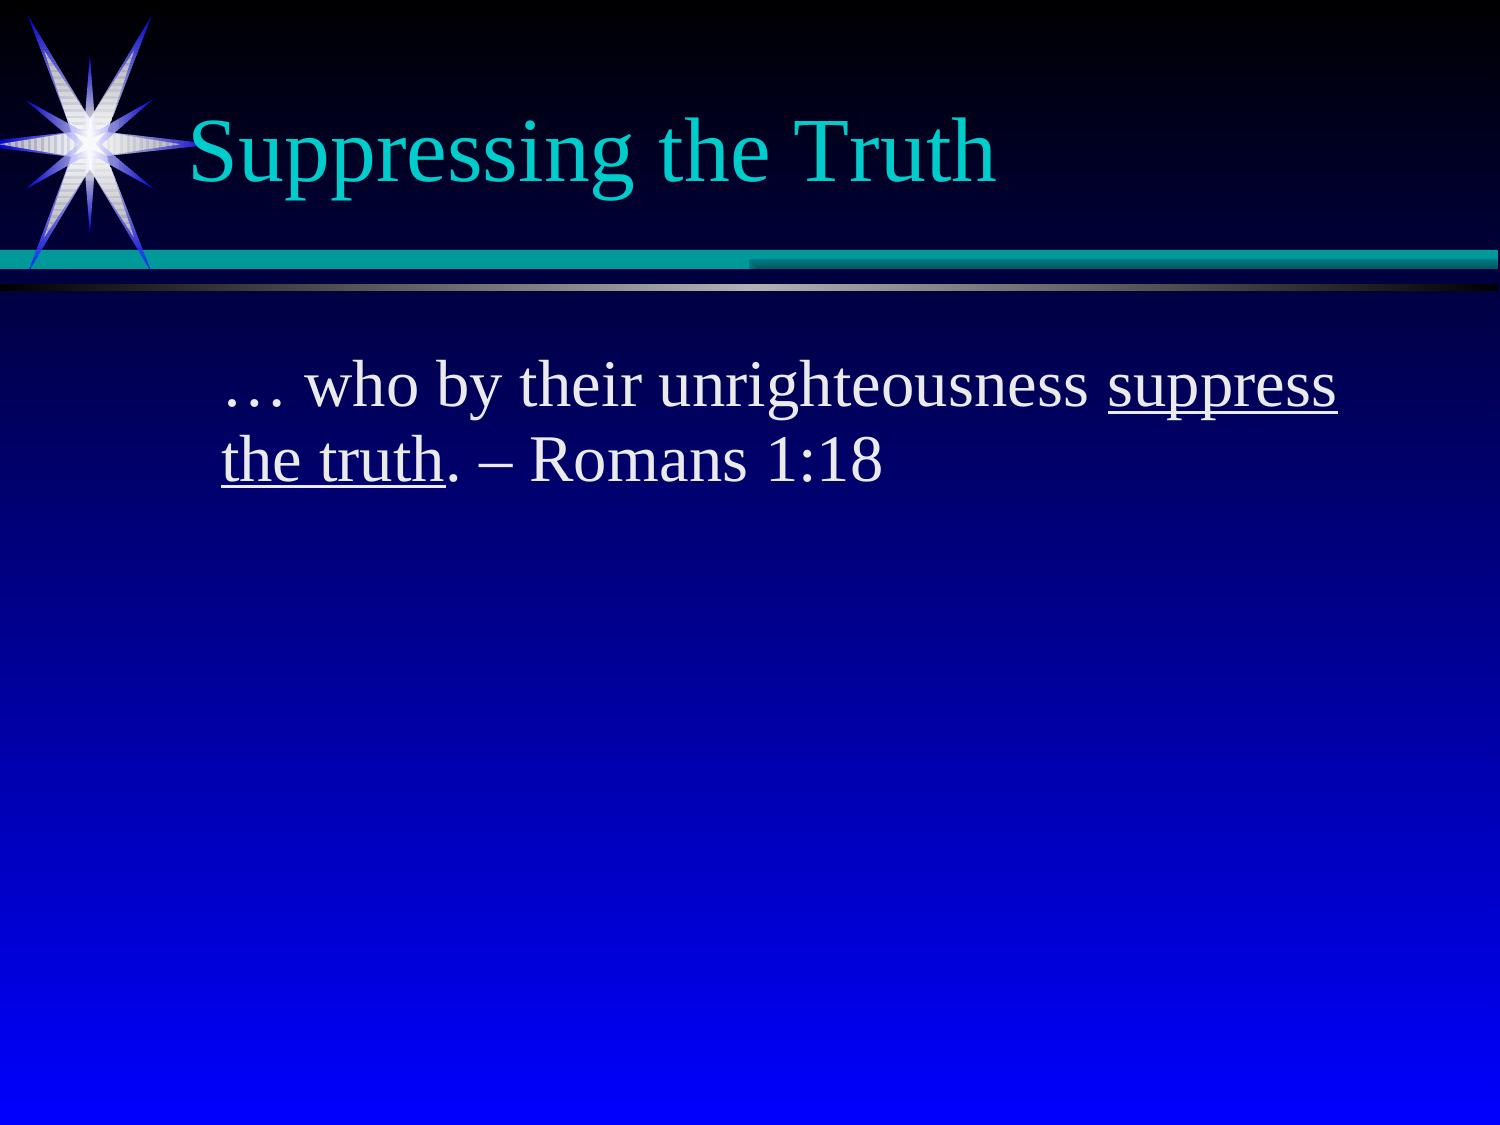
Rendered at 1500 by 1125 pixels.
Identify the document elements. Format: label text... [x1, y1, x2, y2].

text_box æ [135, 246, 144, 251]
title Suppressing the Truth [187, 56, 1463, 244]
text_box æ [35, 37, 44, 42]
text_box æ [135, 37, 144, 42]
text_box … who by their unrighteousness suppress the truth. – Romans 1:18 [206, 339, 1444, 525]
text_box æ [36, 246, 44, 251]
